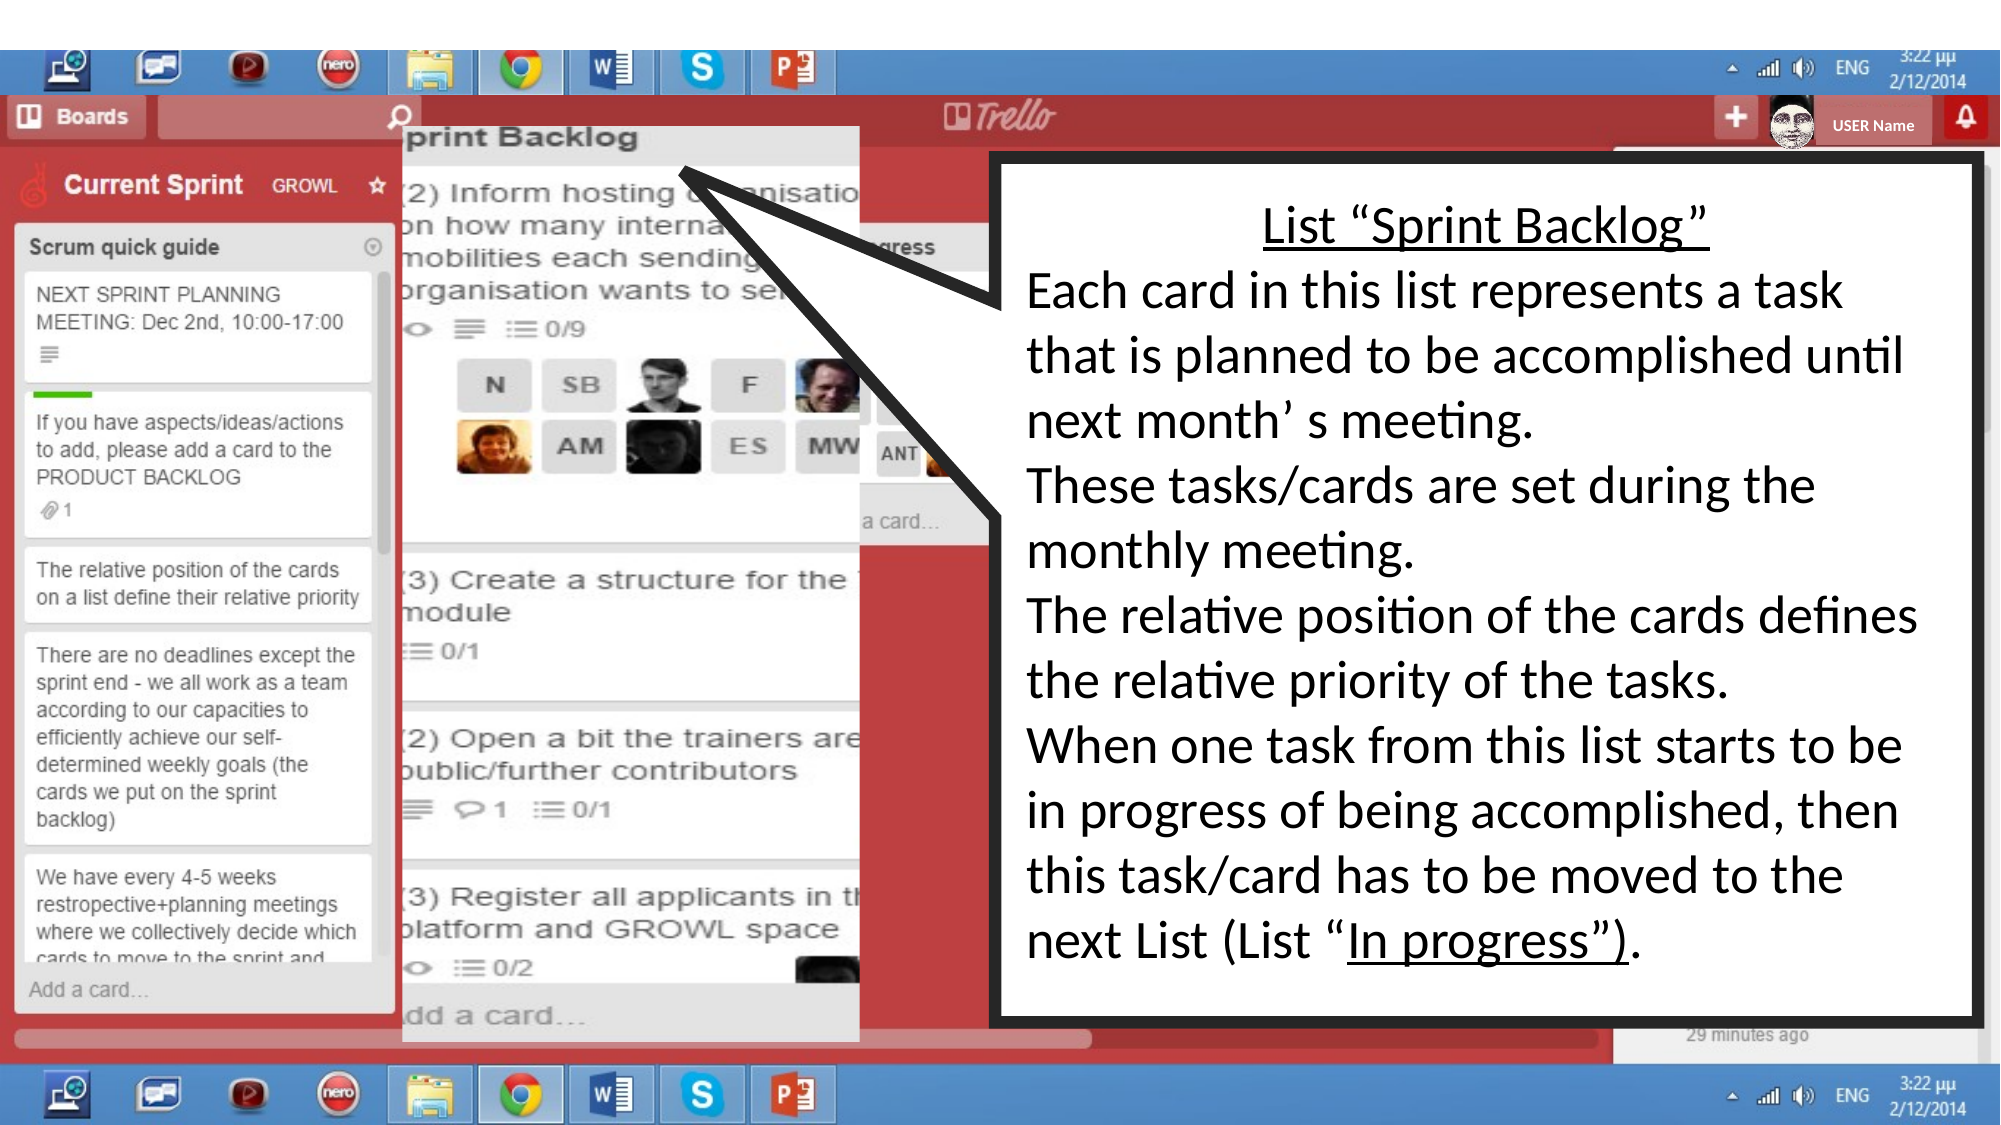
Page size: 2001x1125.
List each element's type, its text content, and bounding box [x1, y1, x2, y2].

text_box USER Name [1816, 107, 1932, 145]
picture [692, 50, 714, 82]
picture [0, 50, 2000, 1125]
text_box [682, 157, 1979, 1023]
text_box List “Sprint Backlog” Each card in this list represents a task that is planned to be accomplished until next month’ s meeting. These tasks/cards are set during the monthly meeting. The relative position of the cards defines the relative priority of the tasks. When one task from this list starts to be in progress of being accomplished, then this task/card has to be moved to the next List (List “In progress”). [1011, 182, 1962, 977]
